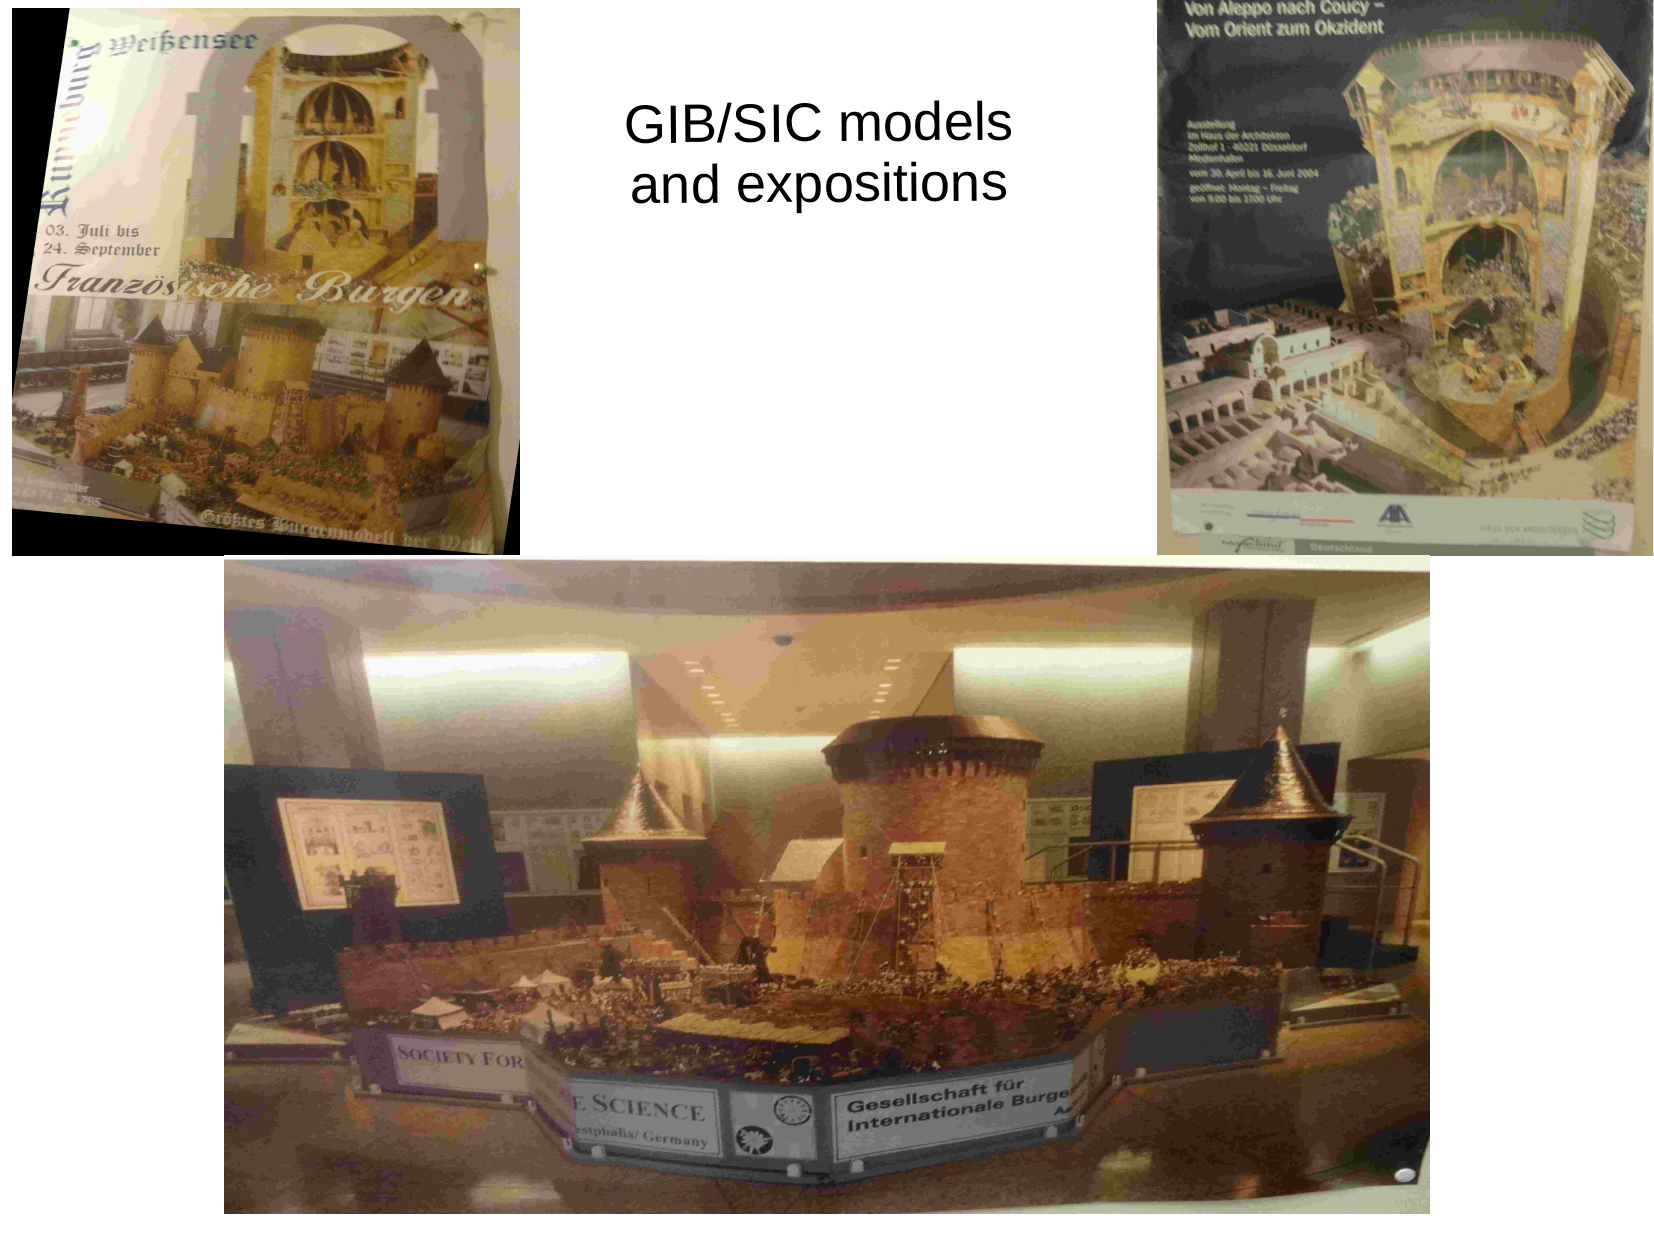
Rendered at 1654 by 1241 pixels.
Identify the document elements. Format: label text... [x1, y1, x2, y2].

title GIB/SIC models and expositions [520, 46, 1157, 260]
picture [12, 0, 1654, 1215]
